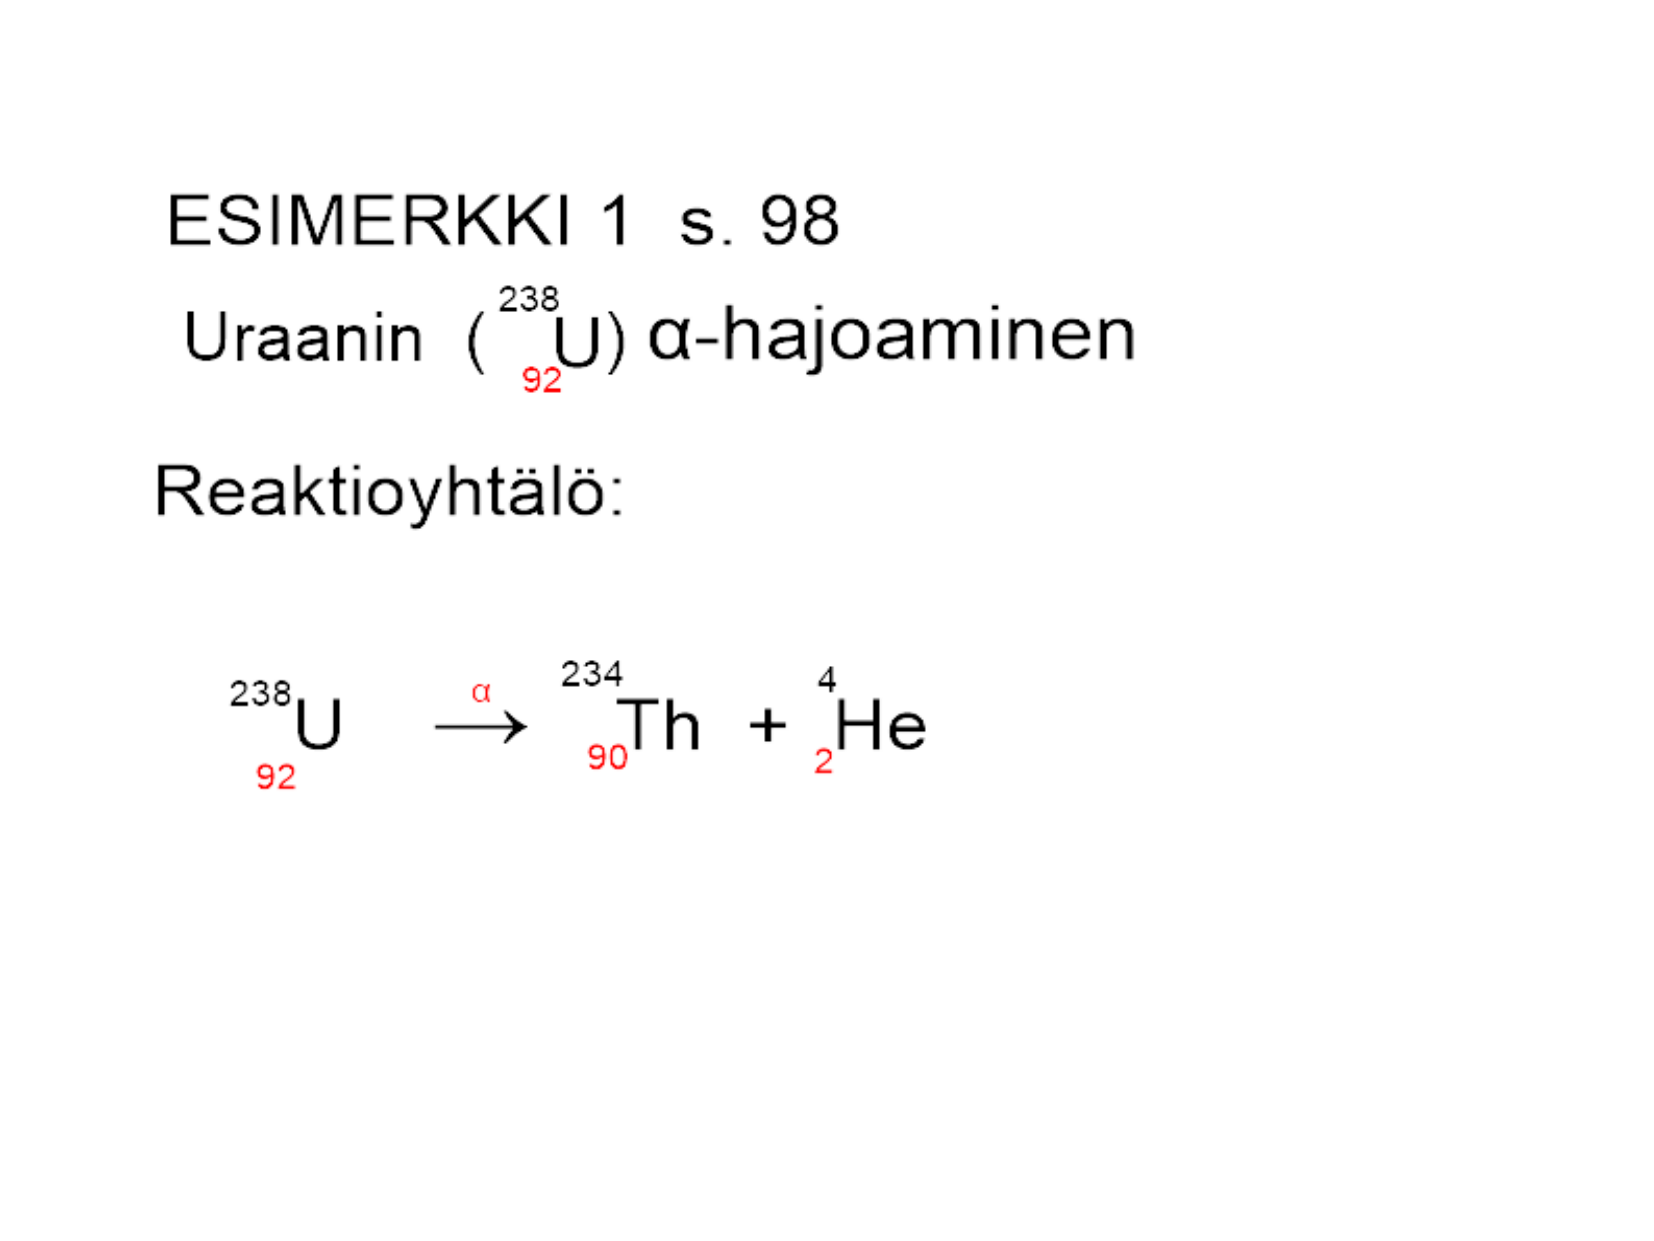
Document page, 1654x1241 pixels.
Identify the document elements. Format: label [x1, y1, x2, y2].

picture [90, 141, 1276, 856]
